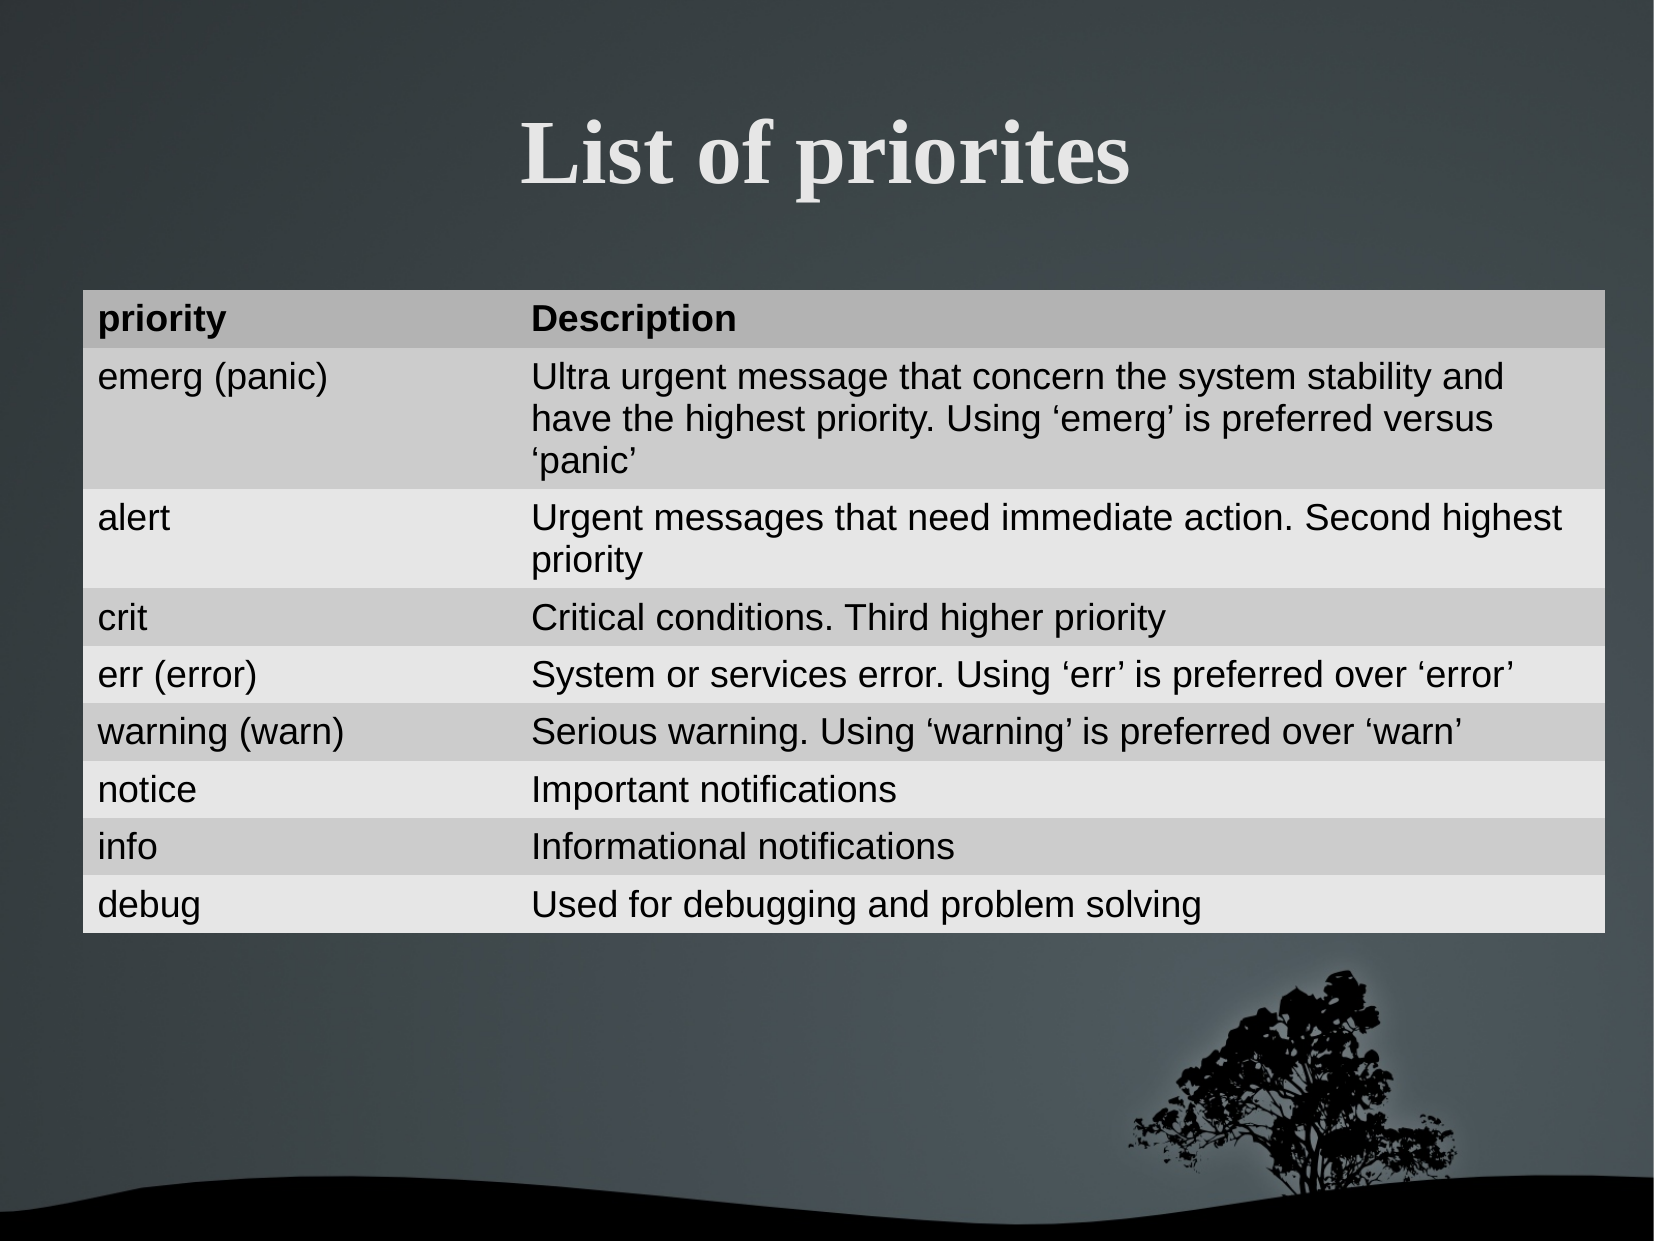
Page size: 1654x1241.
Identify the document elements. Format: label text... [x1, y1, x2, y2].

table_cell err (error) [83, 646, 516, 703]
table_cell Serious warning. Using ‘warning’ is preferred over ‘warn’ [516, 703, 1605, 761]
table_cell alert [83, 489, 516, 588]
picture [0, 0, 1654, 1241]
table_cell info [83, 818, 516, 875]
table_cell crit [83, 588, 516, 646]
table_cell notice [83, 761, 516, 818]
table_cell debug [83, 875, 516, 933]
table_cell Critical conditions. Third higher priority [516, 588, 1605, 646]
table_cell System or services error. Using ‘err’ is preferred over ‘error’ [516, 646, 1605, 703]
table_cell Urgent messages that need immediate action. Second highest priority [516, 489, 1605, 588]
table_header Description [516, 290, 1605, 348]
table_cell emerg (panic) [83, 348, 516, 489]
table_cell Informational notifications [516, 818, 1605, 875]
table_cell warning (warn) [83, 703, 516, 761]
title List of priorites [82, 49, 1571, 257]
table_header priority [83, 290, 516, 348]
table_cell Ultra urgent message that concern the system stability and have the highest priority. Using ‘emerg’ is preferred versus ‘panic’ [516, 348, 1605, 489]
table_cell Important notifications [516, 761, 1605, 818]
table_cell Used for debugging and problem solving [516, 875, 1605, 933]
